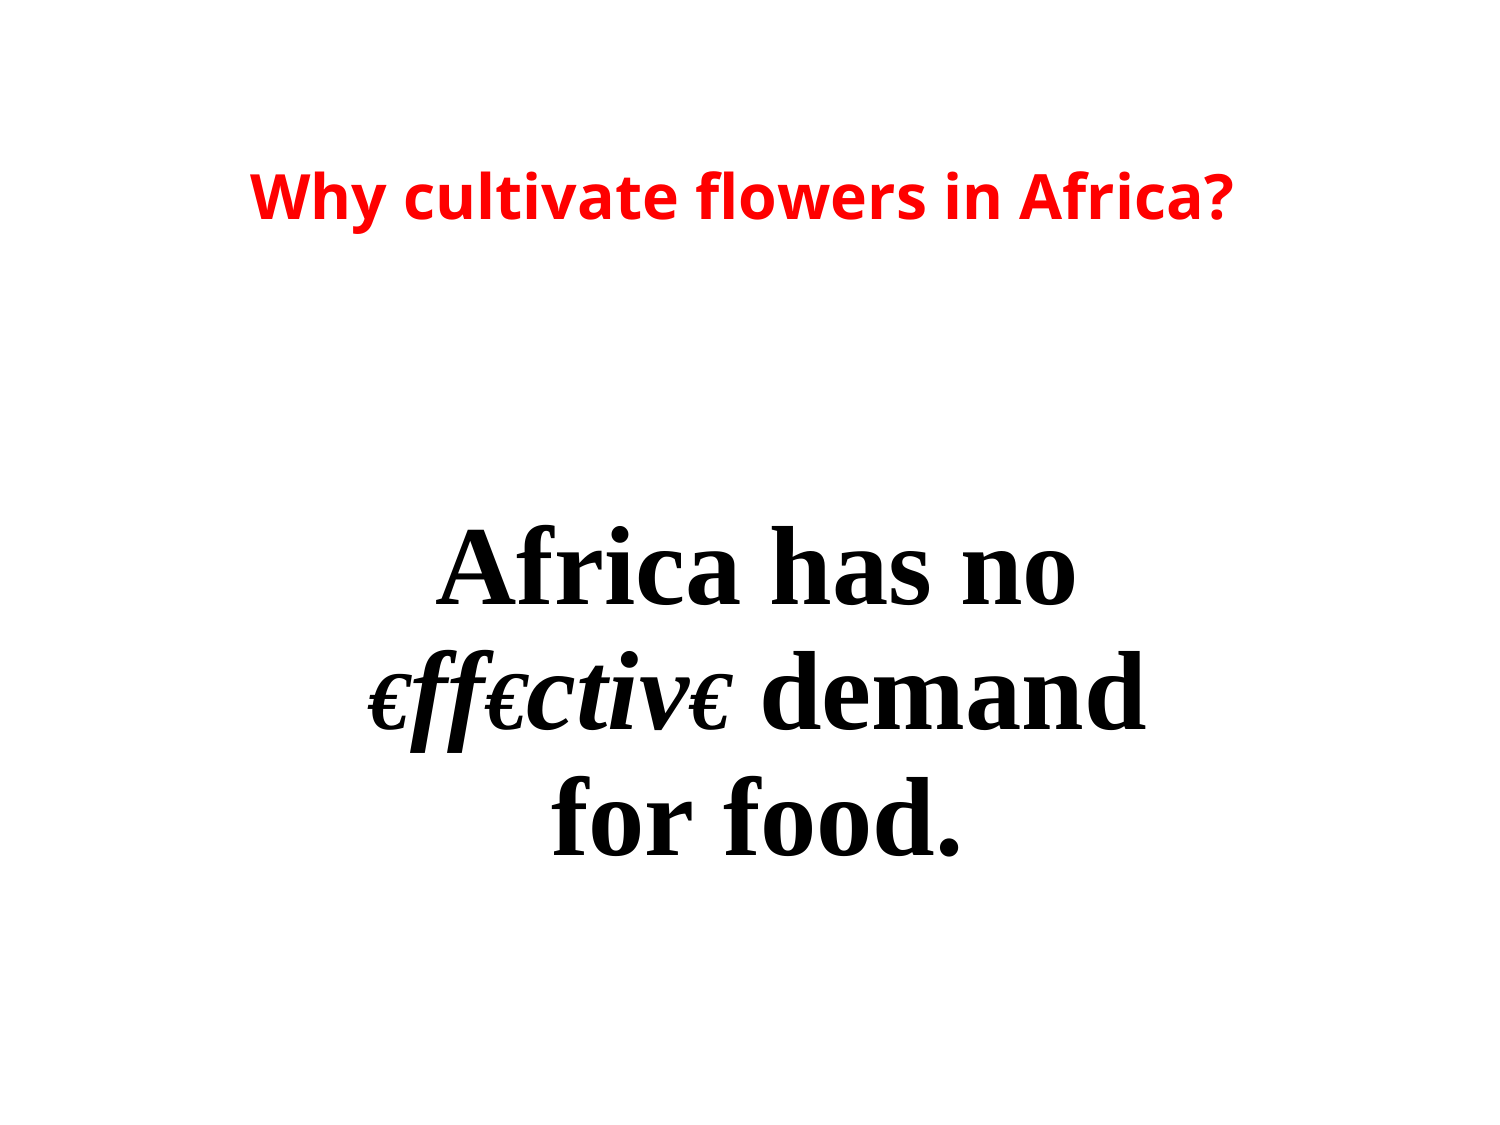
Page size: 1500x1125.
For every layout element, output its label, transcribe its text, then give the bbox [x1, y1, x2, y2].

text_box Africa has no €ff€ctiv€ demand for food. [279, 496, 1236, 679]
text_box Why cultivate flowers in Africa? [30, 99, 1456, 288]
